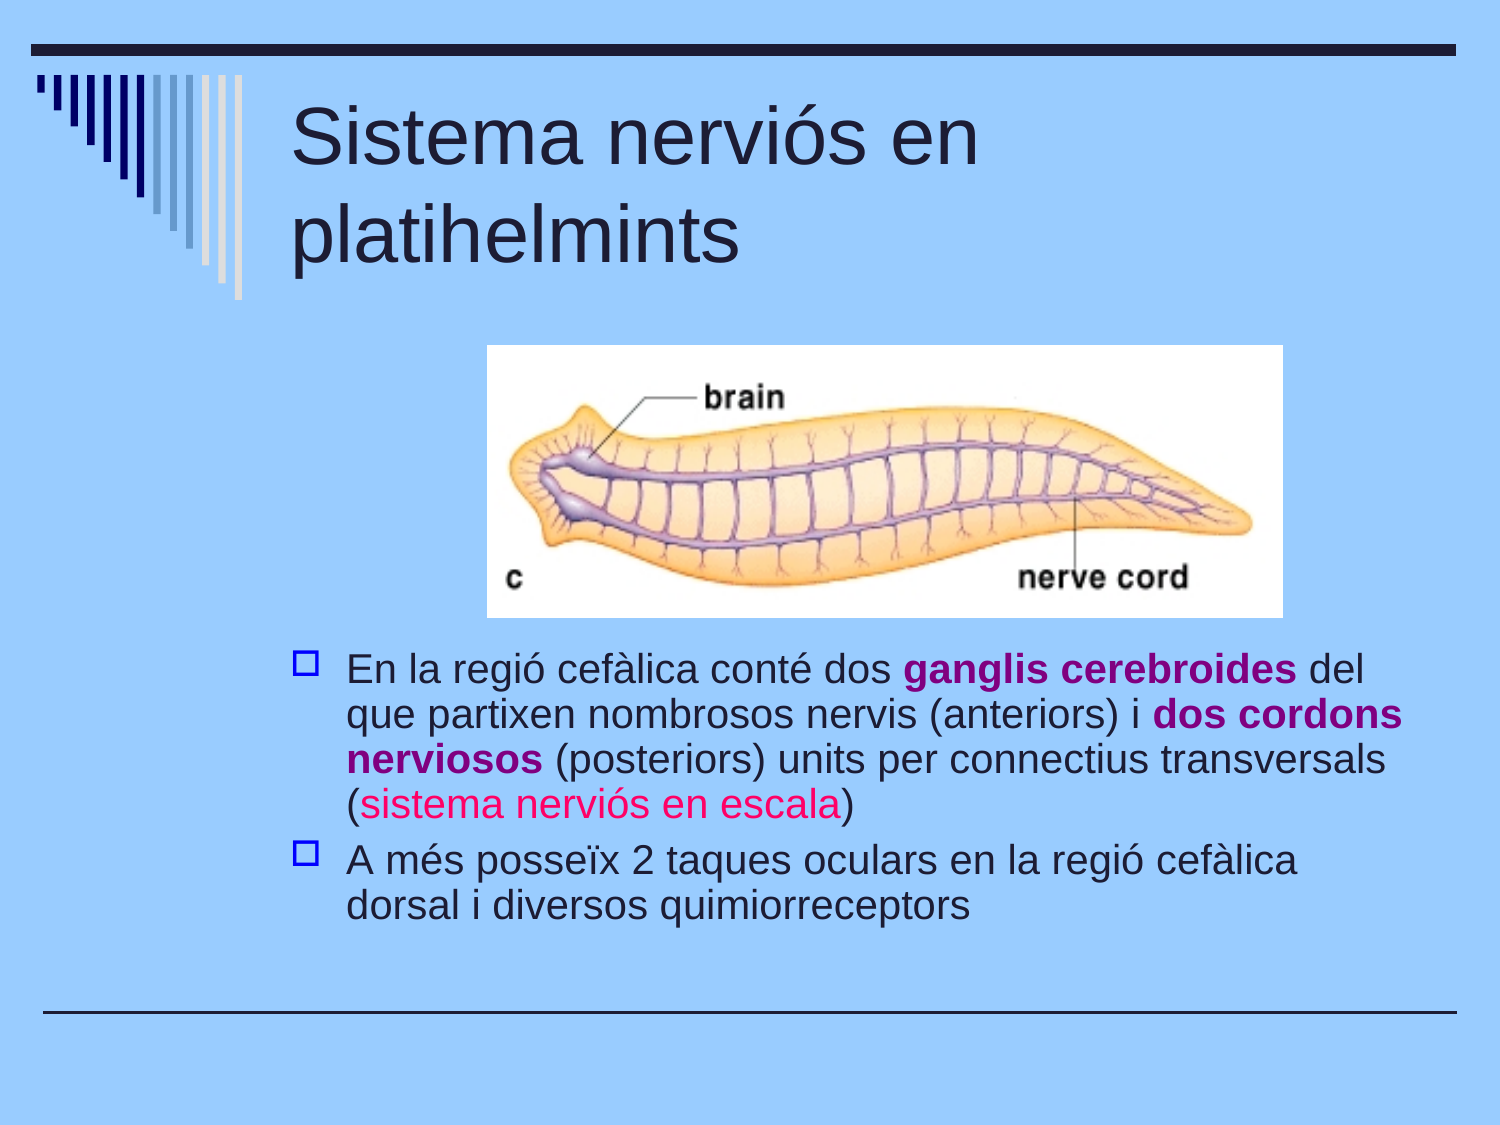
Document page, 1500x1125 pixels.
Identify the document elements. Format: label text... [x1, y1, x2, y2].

text_box [487, 345, 1283, 618]
title Sistema nerviós en platihelmints [274, 75, 1425, 288]
list En la regió cefàlica conté dos ganglis cerebroides del que partixen nombrosos nervis (anteriors) i dos cordons nerviosos (posteriors) units per connectius transversals (sistema nerviós en escala) A més posseïx 2 taques oculars en la regió cefàlica dorsal i diversos quimiorreceptors [274, 640, 1425, 1000]
